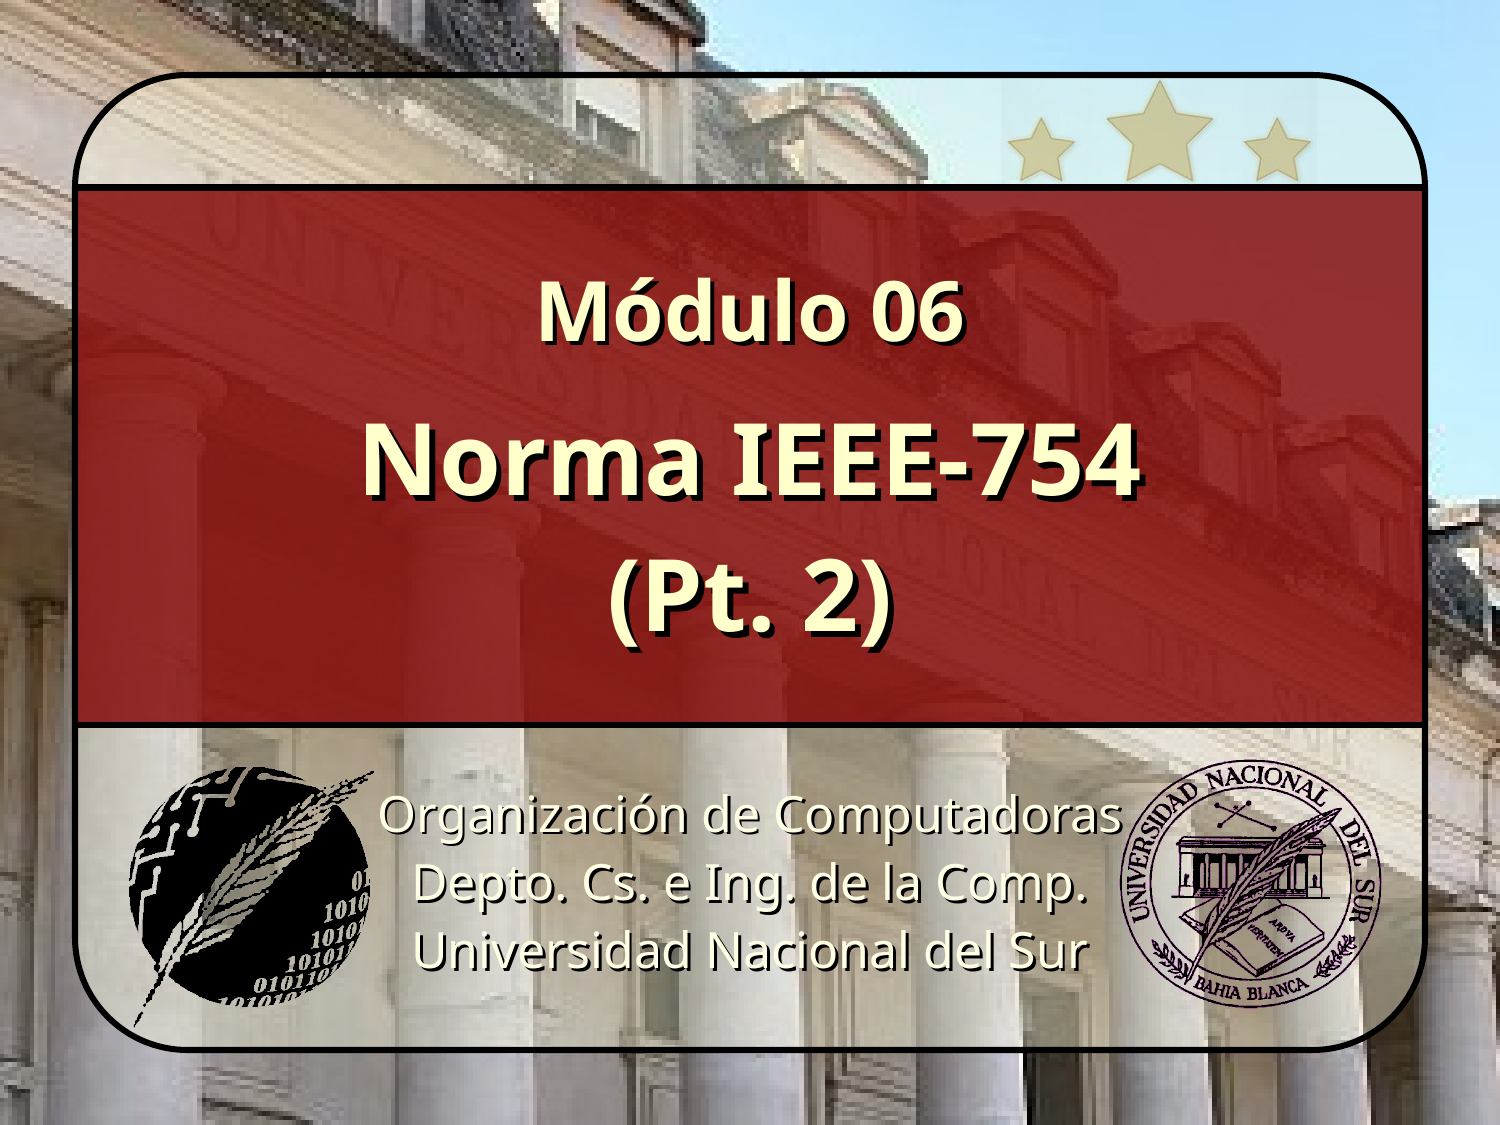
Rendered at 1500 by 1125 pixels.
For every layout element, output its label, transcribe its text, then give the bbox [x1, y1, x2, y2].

picture [0, 0, 1500, 1125]
title Módulo 06 Norma IEEE-754 (Pt. 2) [128, 187, 1372, 726]
